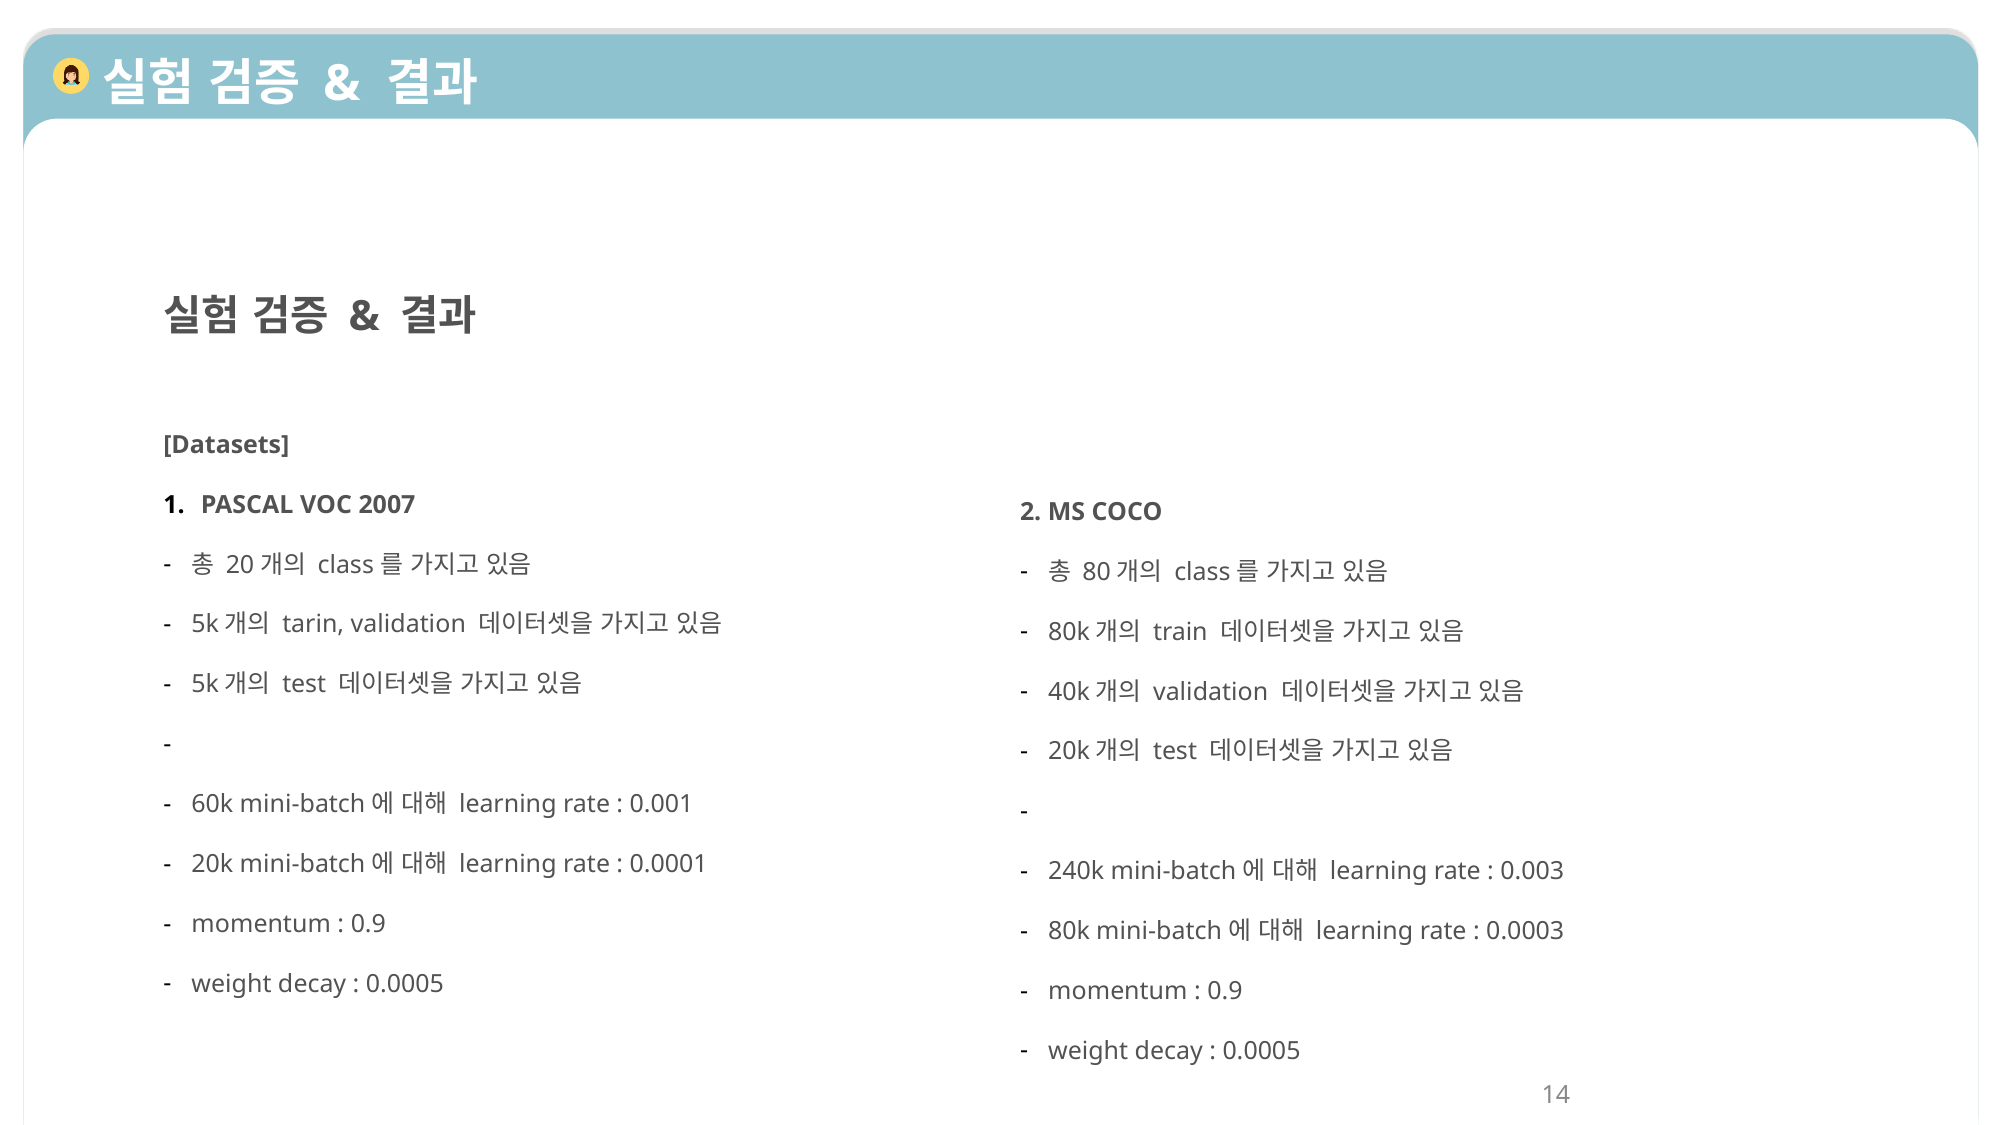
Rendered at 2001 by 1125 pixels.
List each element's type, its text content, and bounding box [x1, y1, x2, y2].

text_box 실험 검증 & 결과 [Datasets] PASCAL VOC 2007 총 20개의 class를 가지고 있음 5k개의 tarin, validation 데이터셋을 가지고 있음 5k개의 test 데이터셋을 가지고 있음 60k mini-batch에 대해 learning rate : 0.001 20k mini-batch에 대해 learning rate : 0.0001 momentum : 0.9 weight decay : 0.0005 [148, 231, 1914, 1005]
picture [61, 65, 81, 85]
text_box 실험 검증 & 결과 [87, 42, 1090, 119]
text_box 2. MS COCO 총 80개의 class를 가지고 있음 80k개의 train 데이터셋을 가지고 있음 40k개의 validation 데이터셋을 가지고 있음 20k개의 test 데이터셋을 가지고 있음 240k mini-batch에 대해 learning rate : 0.003 80k mini-batch에 대해 learning rate : 0.0003 momentum : 0.9 weight decay : 0.0005 [1005, 458, 1611, 1072]
text_box [23, 34, 1979, 1125]
